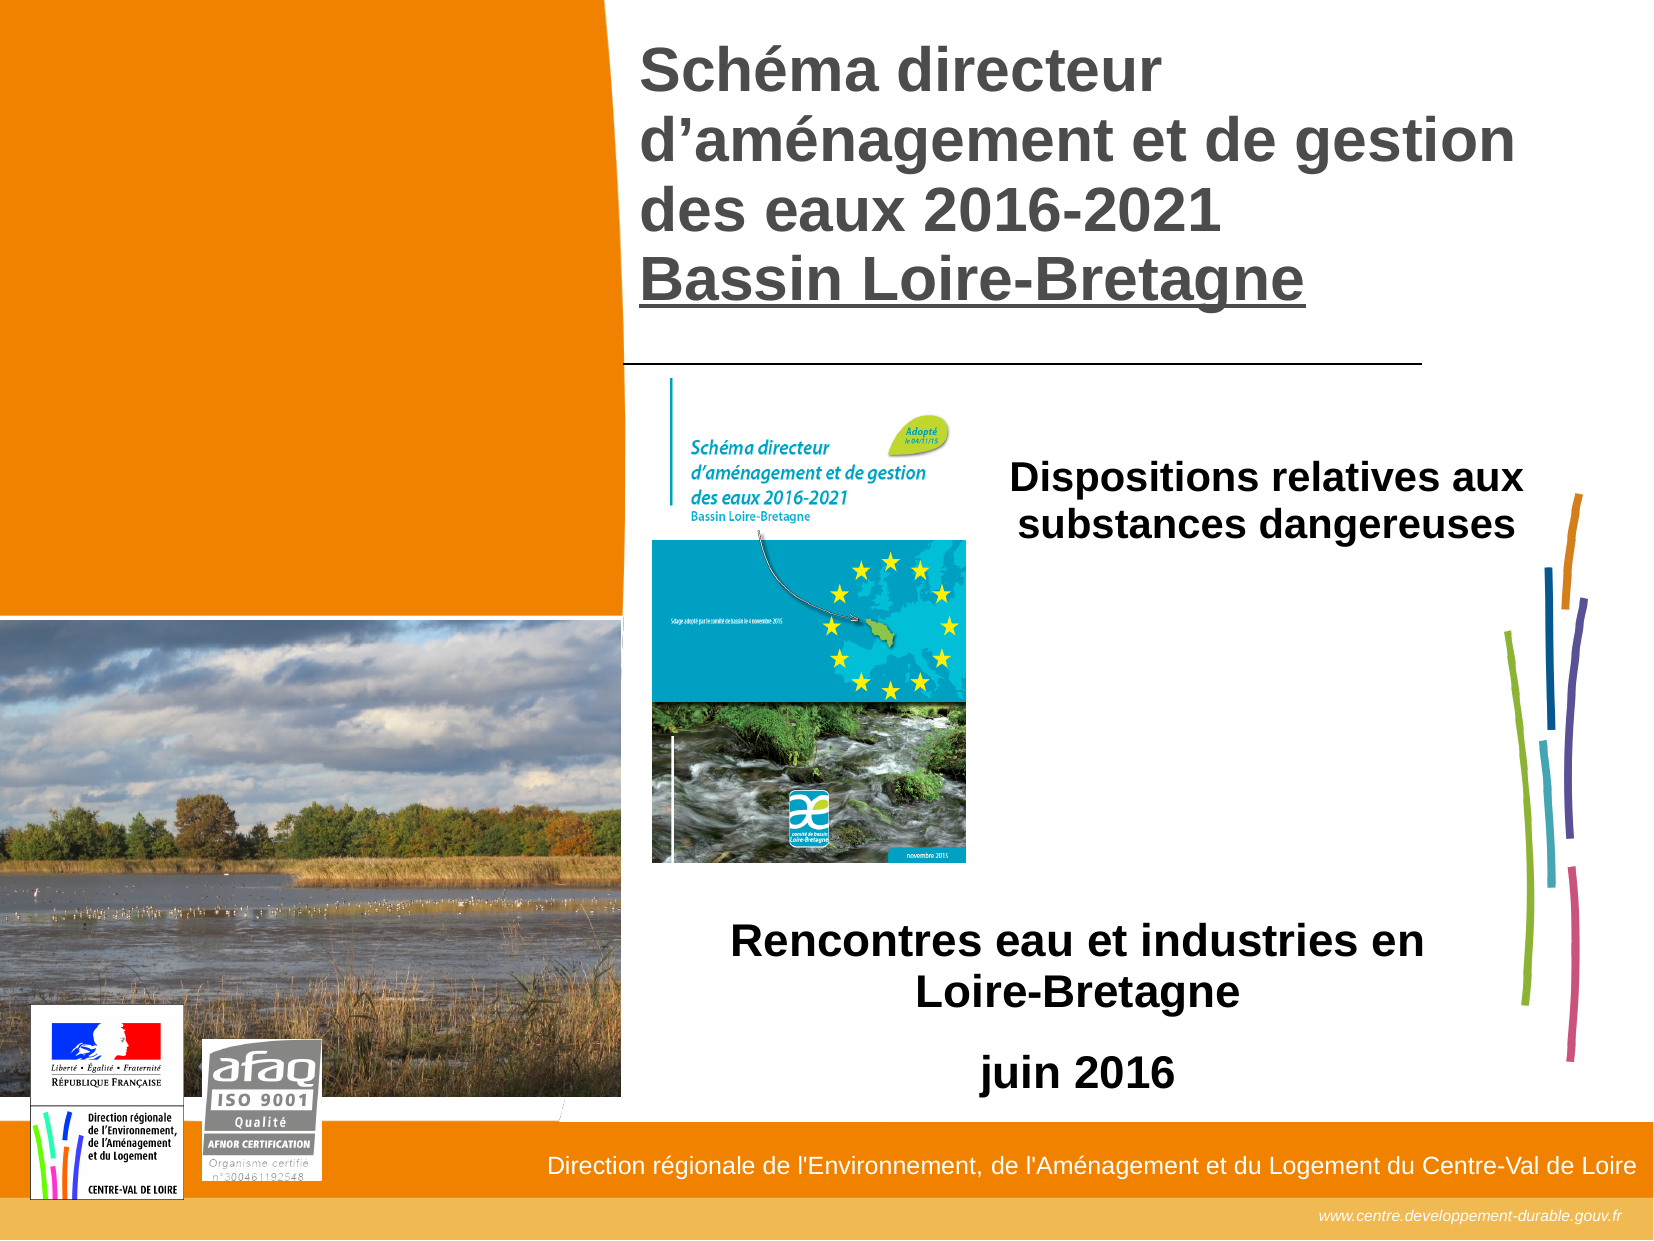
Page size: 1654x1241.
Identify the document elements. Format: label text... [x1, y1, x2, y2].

title Schéma directeur d’aménagement et de gestion des eaux 2016-2021 Bassin Loire-Bretagne [639, 0, 1584, 350]
subtitle Rencontres eau et industries en Loire-Bretagne juin 2016 [684, 884, 1472, 1130]
text_box Dispositions relatives aux substances dangereuses [986, 377, 1548, 623]
picture [0, 0, 1654, 1240]
